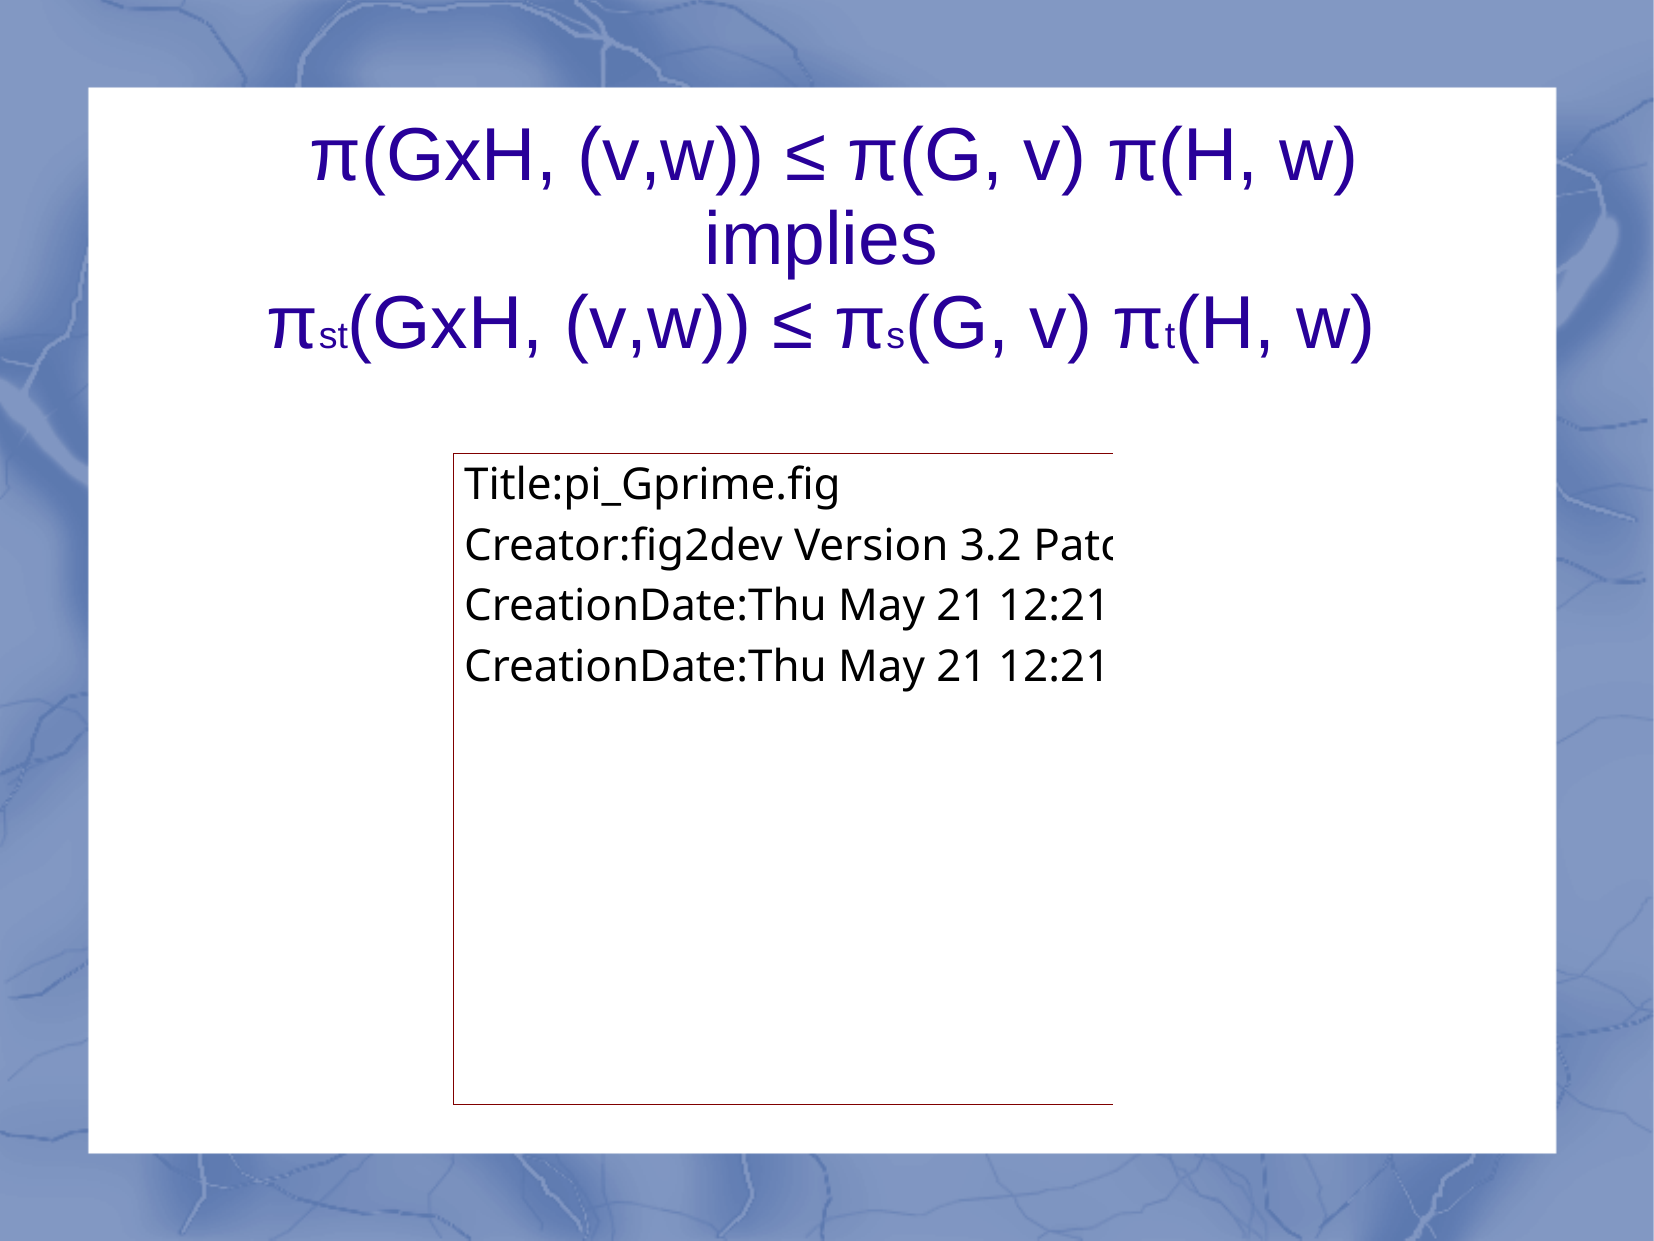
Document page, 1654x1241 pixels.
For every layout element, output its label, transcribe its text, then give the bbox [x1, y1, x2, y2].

title π(GxH, (v,w)) ≤ π(G, v) π(H, w) implies πst(GxH, (v,w)) ≤ πs(G, v) πt(H, w) [112, 112, 1530, 365]
picture [0, 0, 1654, 1241]
